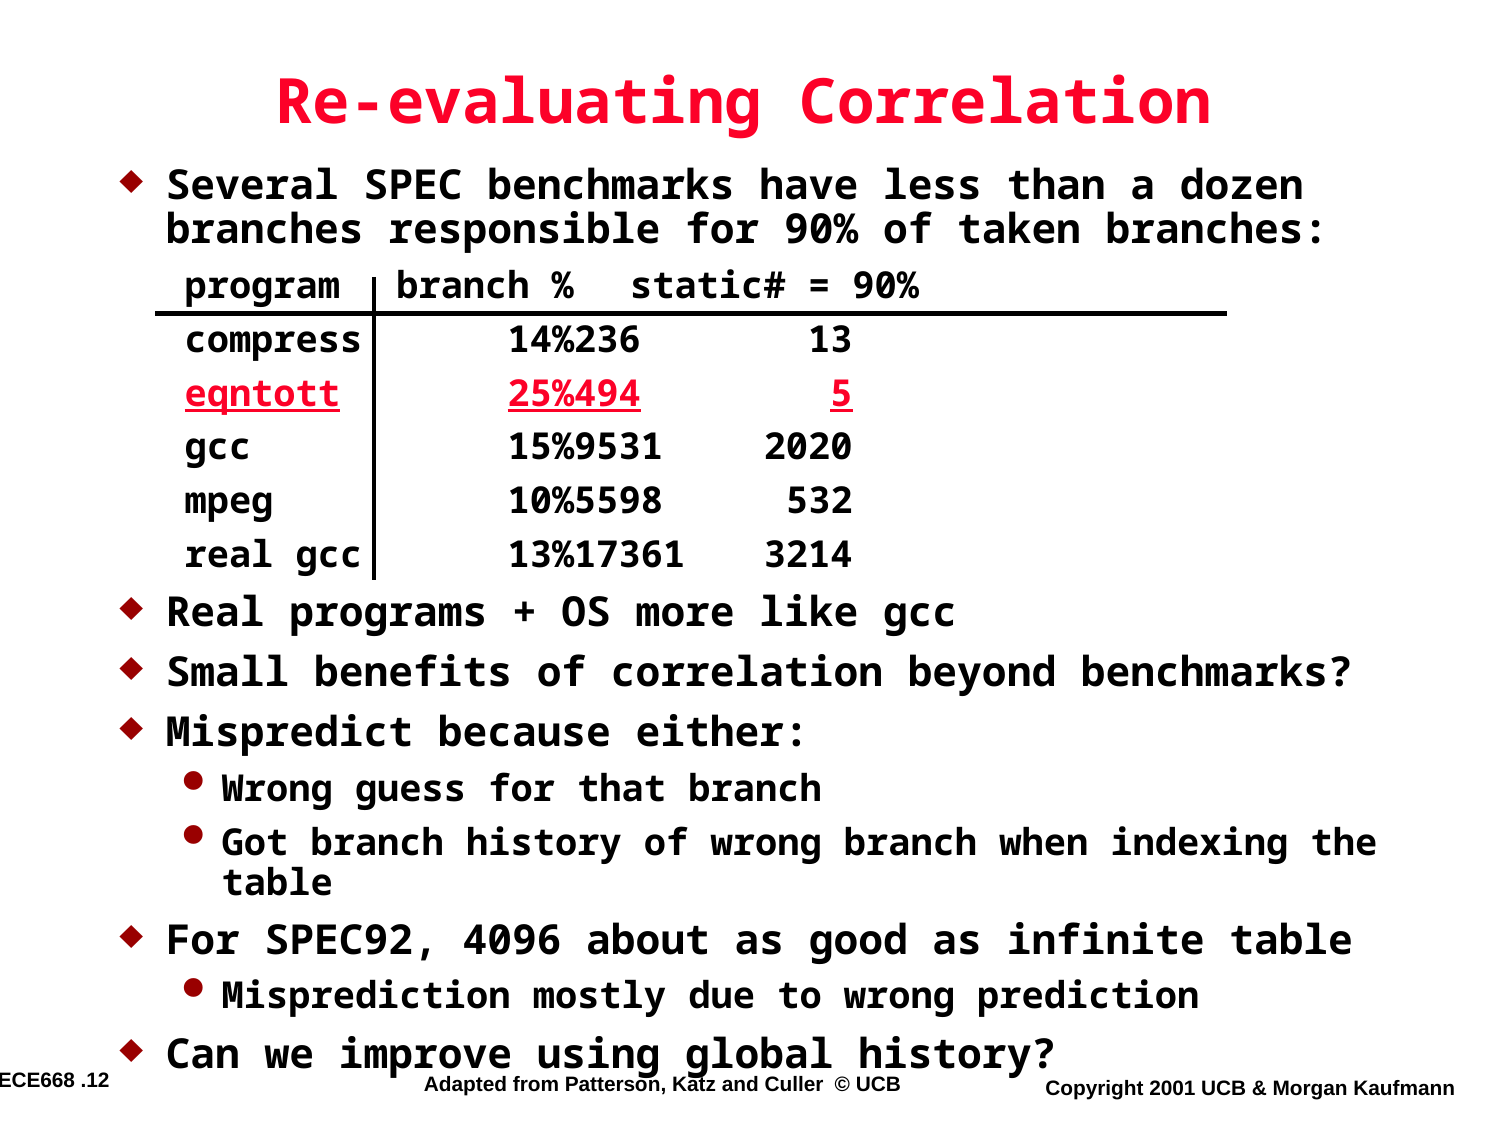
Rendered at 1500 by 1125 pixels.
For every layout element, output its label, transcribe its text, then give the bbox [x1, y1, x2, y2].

list Several SPEC benchmarks have less than a dozen branches responsible for 90% of taken branches: program branch % static # = 90% compress 14% 236 13 eqntott 25% 494 5 gcc 15% 9531 2020 mpeg 10% 5598 532 real gcc 13% 17361 3214 Real programs + OS more like gcc Small benefits of correlation beyond benchmarks? Mispredict because either: Wrong guess for that branch Got branch history of wrong branch when indexing the table For SPEC92, 4096 about as good as infinite table Misprediction mostly due to wrong prediction Can we improve using global history? [104, 156, 1421, 1095]
title Re-evaluating Correlation [156, 59, 1332, 147]
